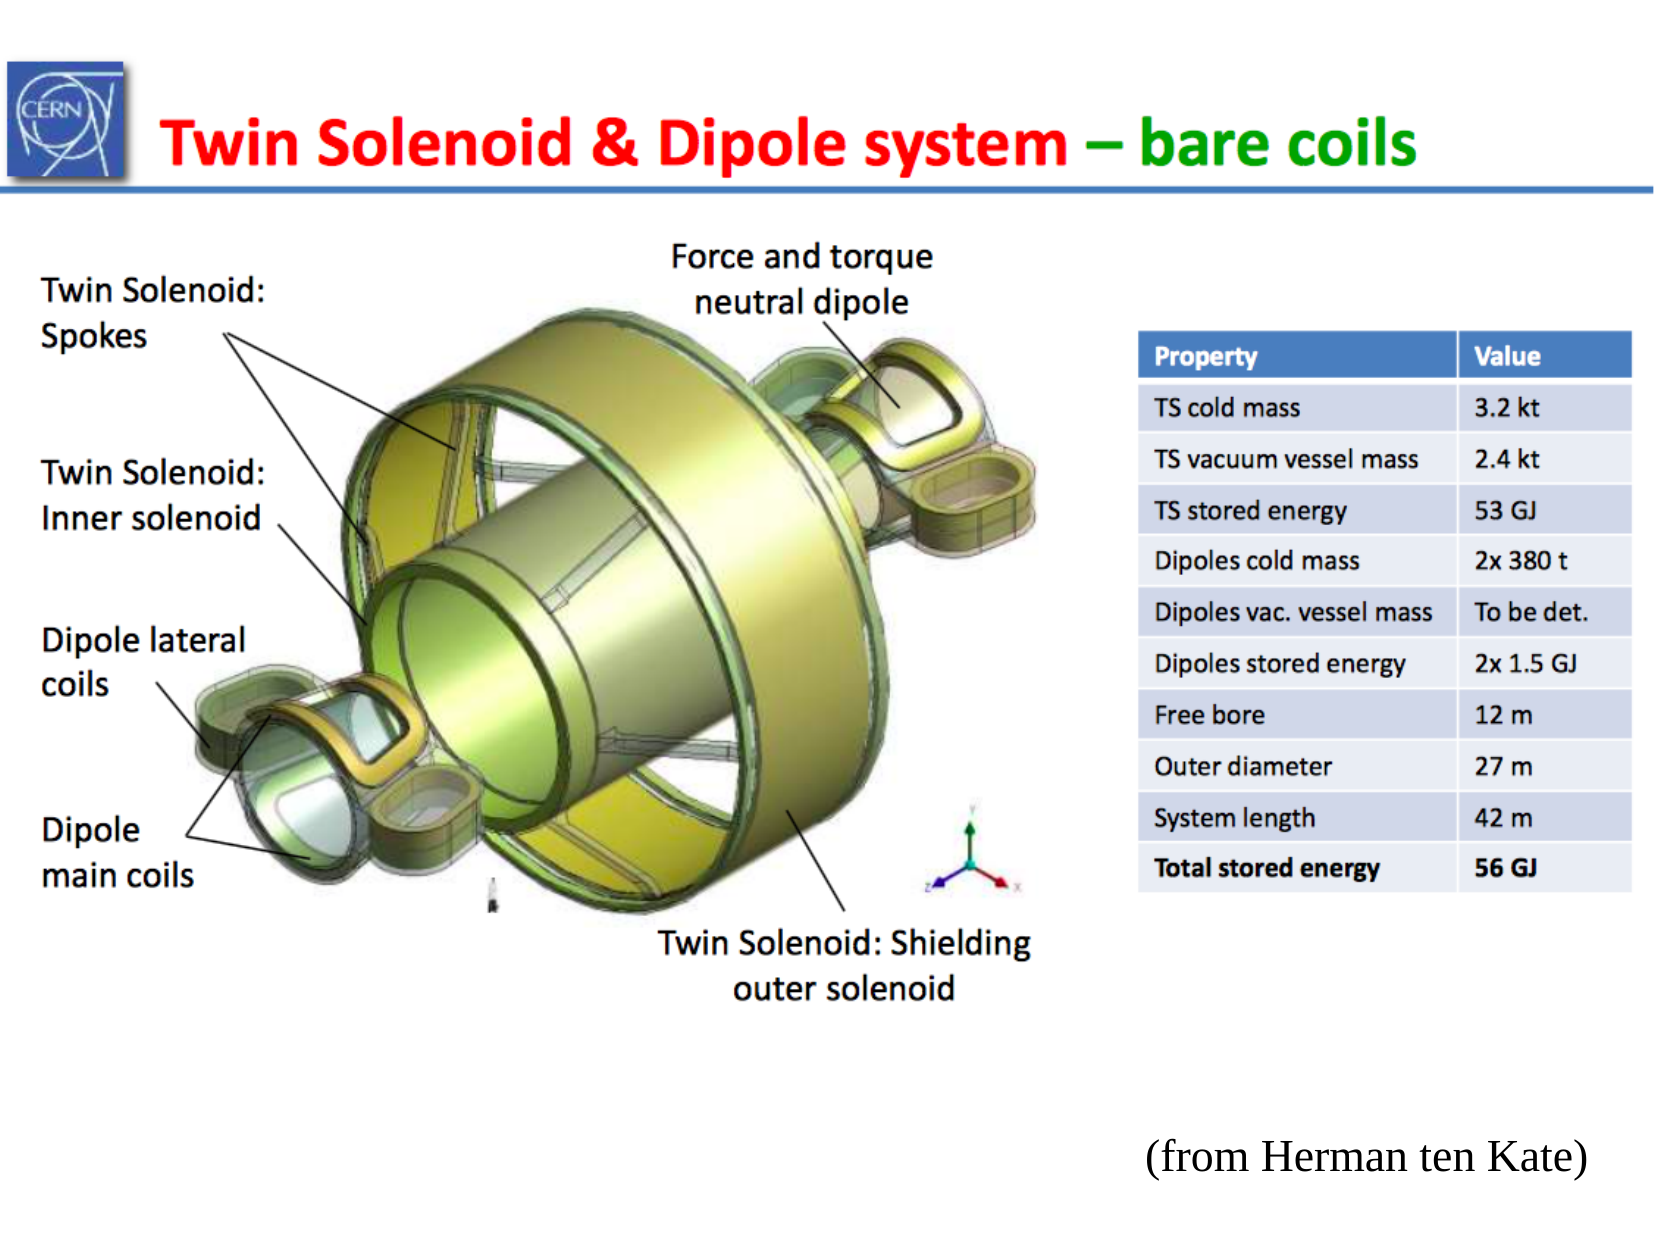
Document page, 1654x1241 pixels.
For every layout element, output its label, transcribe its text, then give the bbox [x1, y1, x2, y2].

text_box (from Herman ten Kate) [1145, 1131, 1601, 1182]
picture [0, 53, 1654, 1016]
